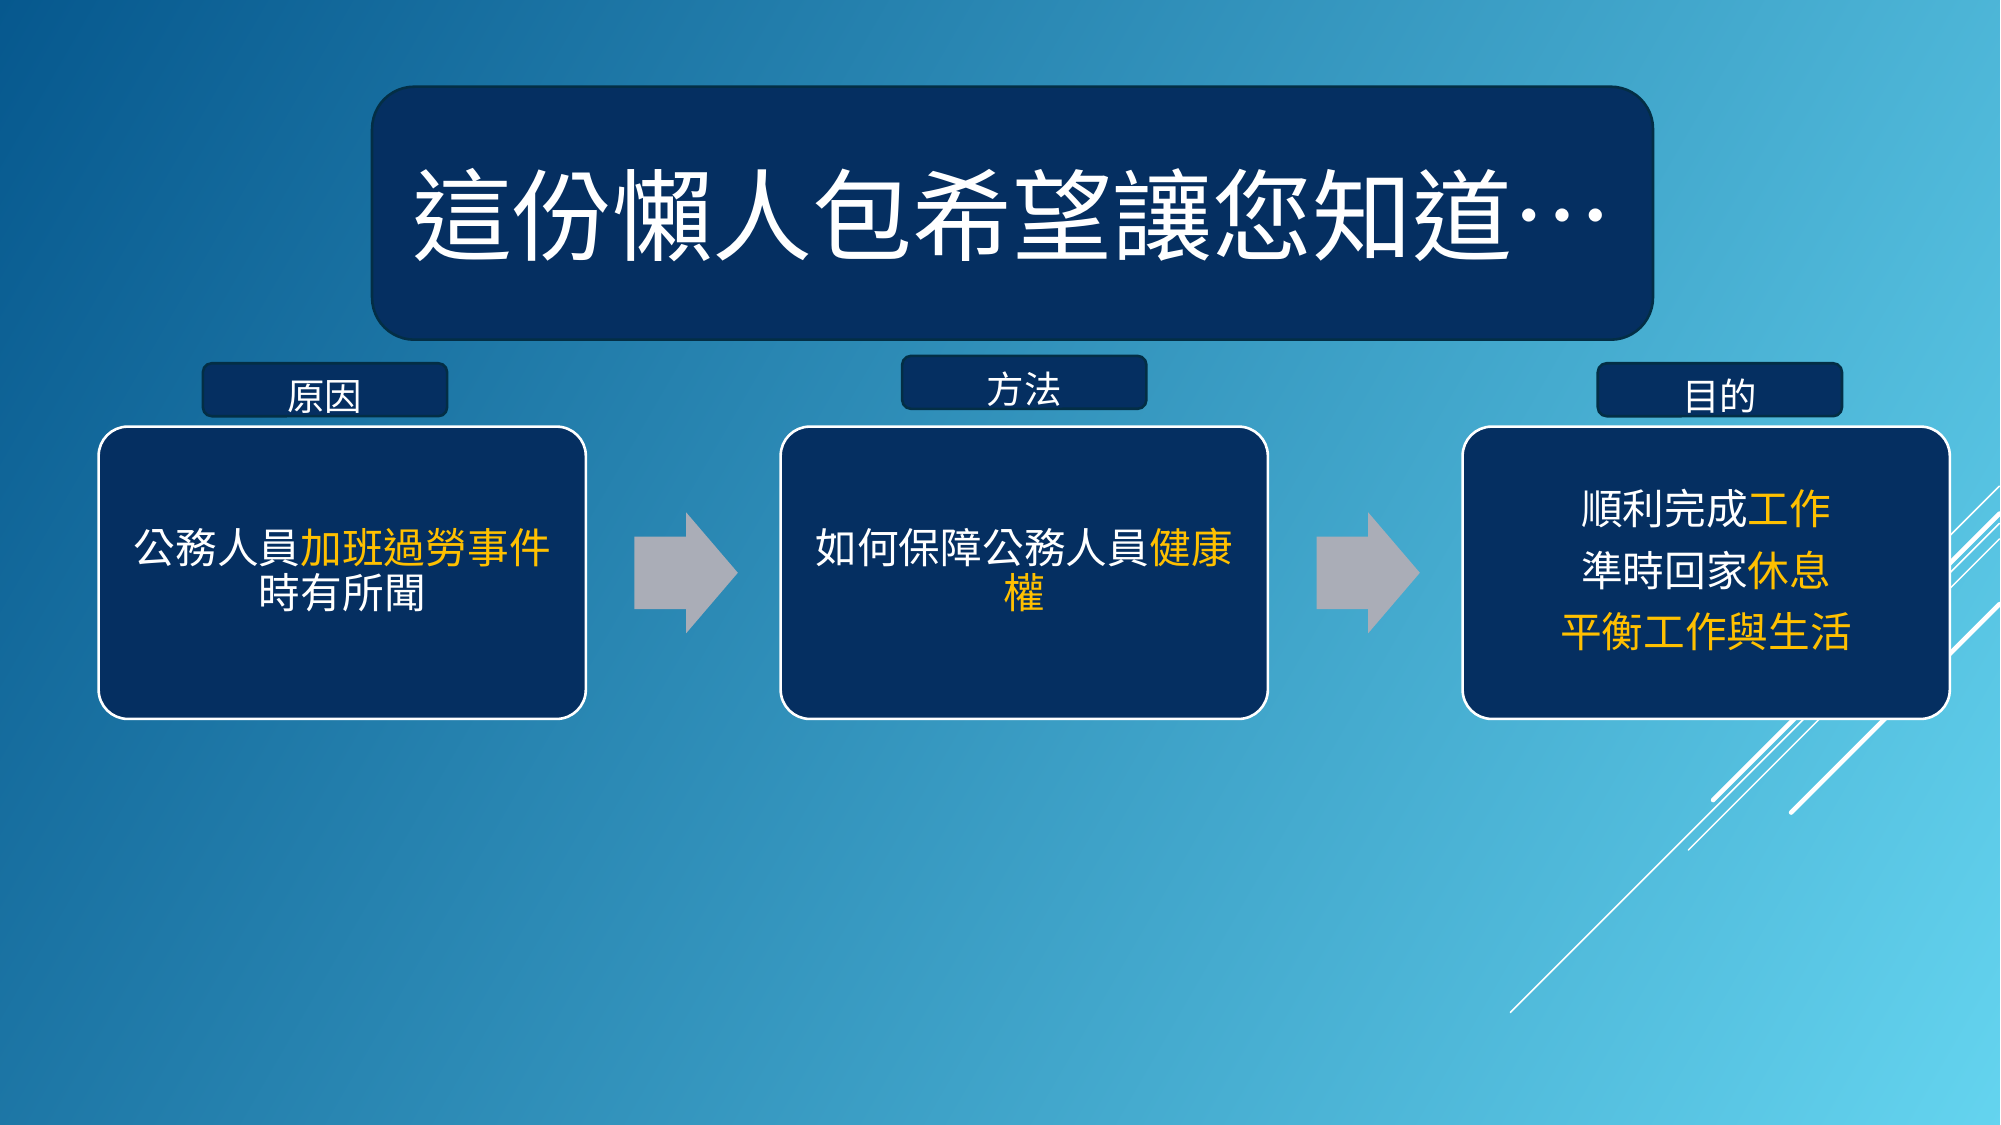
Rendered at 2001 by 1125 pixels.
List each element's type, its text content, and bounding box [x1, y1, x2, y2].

text_box 原因 [202, 363, 448, 417]
text_box 方法 [902, 355, 1147, 409]
text_box 順利完成工作 準時回家休息 平衡工作與生活 [1462, 426, 1950, 719]
text_box [634, 512, 738, 634]
text_box 如何保障公務人員健康權 [780, 426, 1268, 719]
text_box 這份懶人包希望讓您知道… [372, 86, 1654, 340]
text_box 公務人員加班過勞事件時有所聞 [98, 426, 586, 719]
text_box 目的 [1597, 363, 1842, 417]
text_box [1316, 512, 1420, 634]
